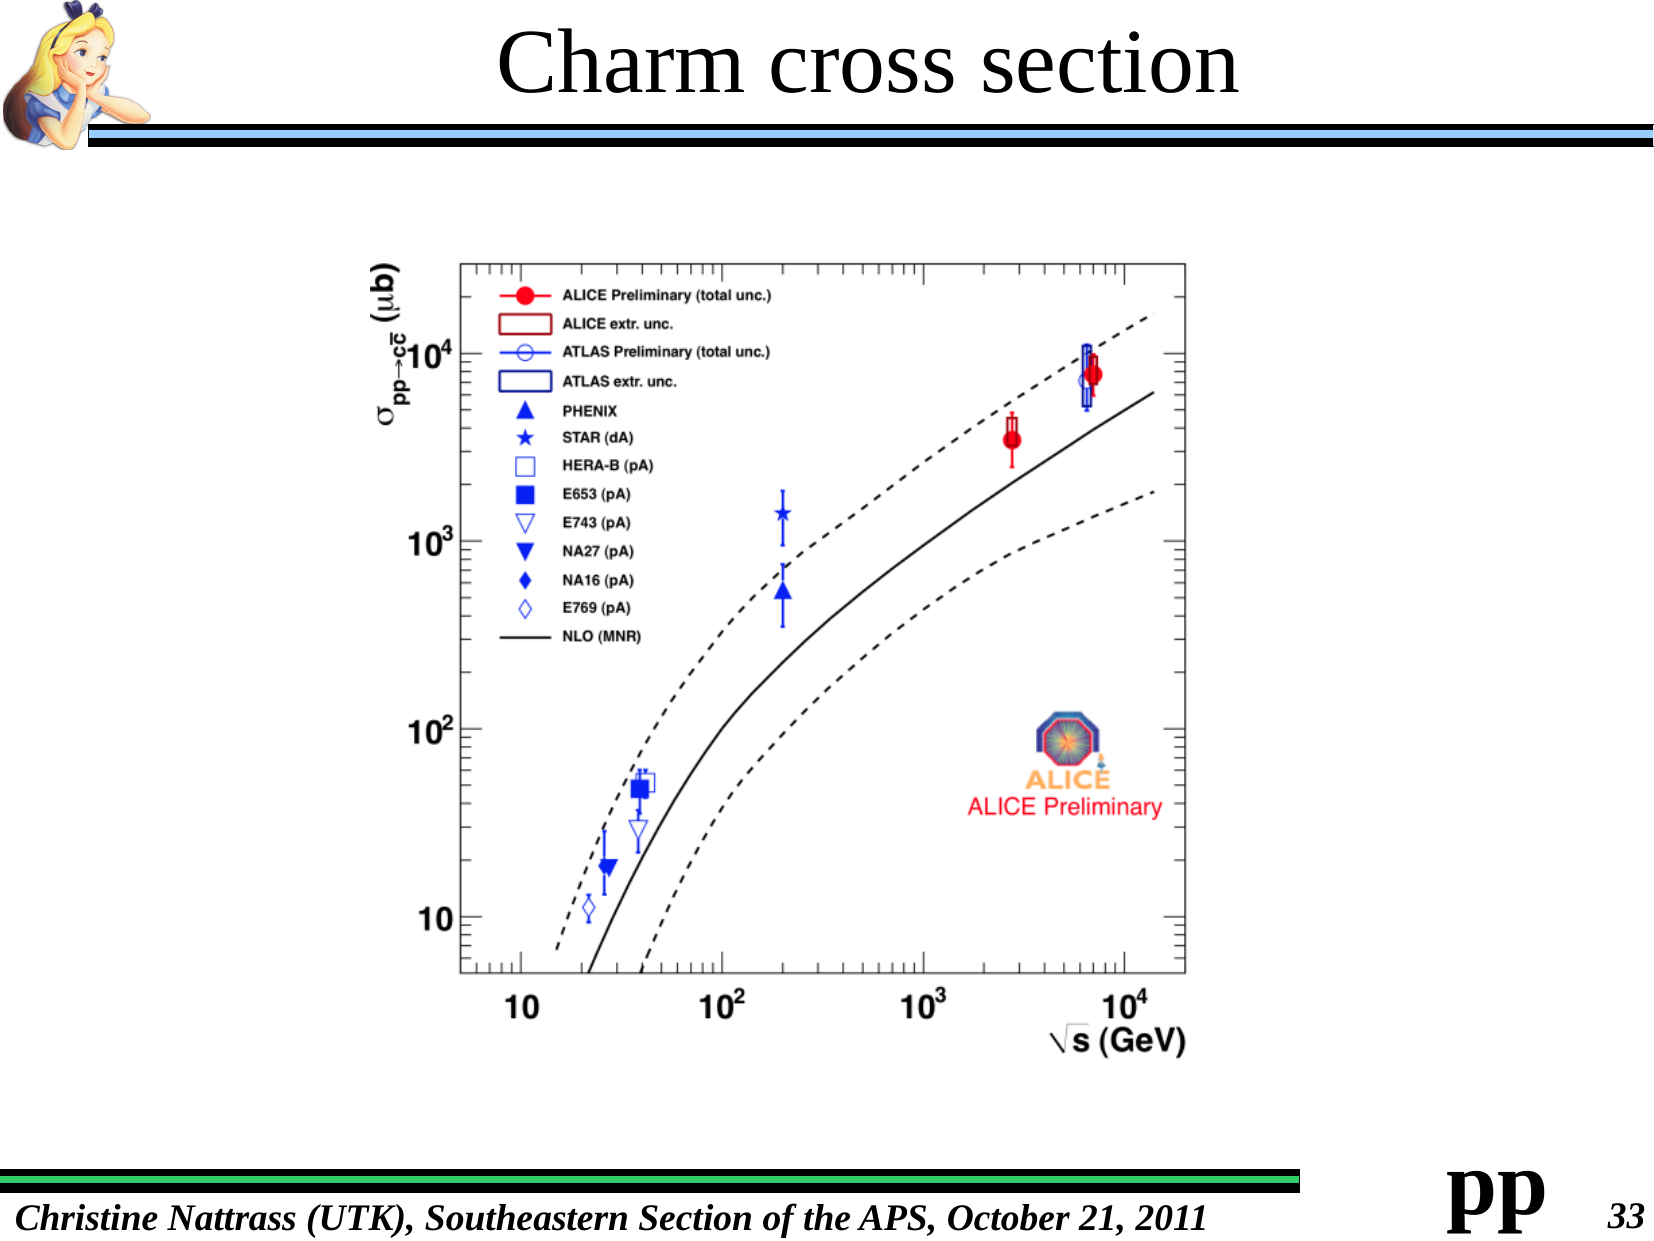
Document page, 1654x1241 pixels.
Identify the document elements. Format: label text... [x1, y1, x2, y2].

picture [3, 0, 151, 150]
picture [370, 175, 1276, 1062]
title Charm cross section [387, 5, 1351, 113]
text_box pp [1338, 1125, 1564, 1241]
